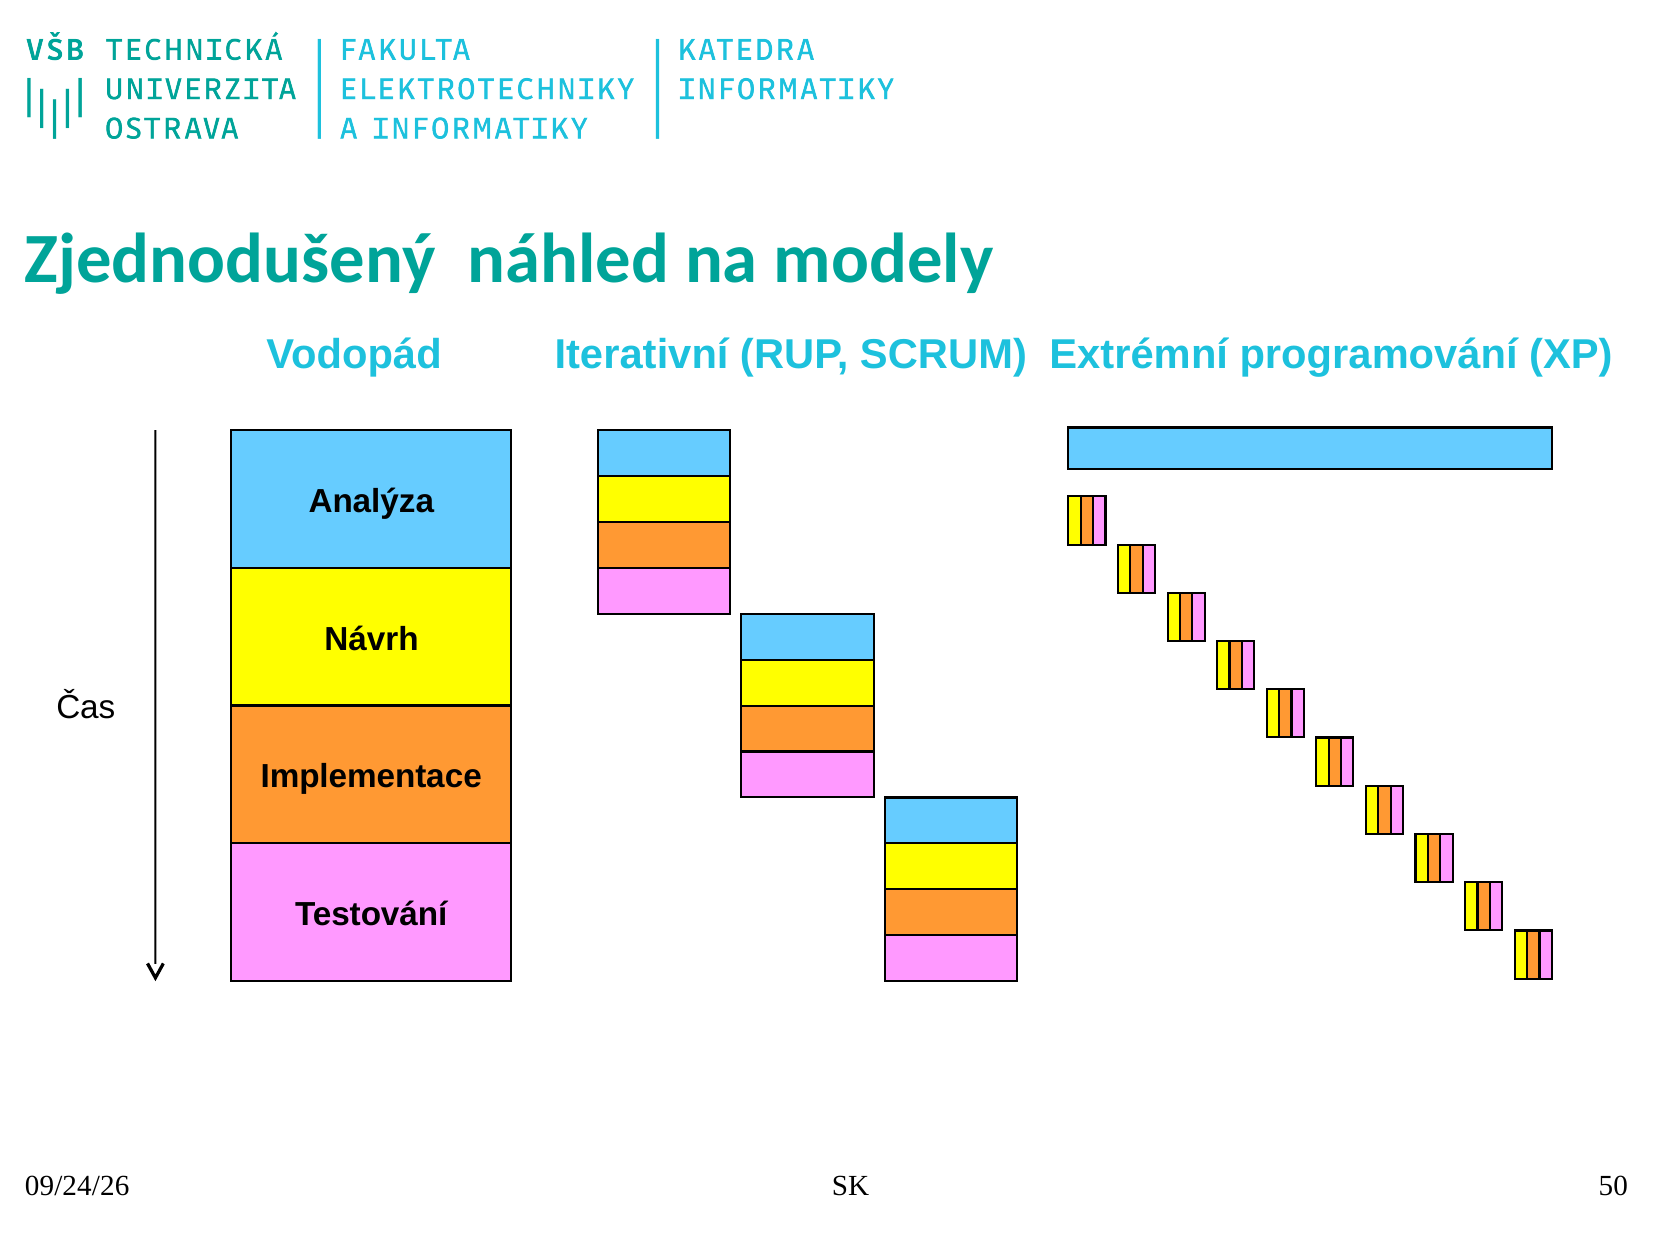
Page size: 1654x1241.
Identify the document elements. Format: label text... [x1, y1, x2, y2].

text_box [884, 797, 1018, 982]
text_box Testování [231, 843, 512, 982]
text_box [1365, 785, 1404, 834]
text_box [1316, 737, 1354, 786]
title Zjednodušený náhled na modely [24, 169, 1629, 300]
text_box Implementace [231, 705, 512, 843]
text_box [1266, 689, 1304, 738]
text_box [1415, 834, 1453, 883]
text_box [1217, 641, 1255, 690]
text_box [741, 613, 874, 798]
text_box [1167, 592, 1205, 641]
text_box [1068, 427, 1552, 469]
text_box Iterativní (RUP, SCRUM) [539, 325, 1043, 386]
text_box Vodopád [251, 325, 457, 386]
text_box Návrh [231, 567, 512, 705]
text_box [597, 429, 731, 614]
text_box Čas [41, 678, 131, 734]
text_box [1514, 930, 1552, 979]
text_box [1118, 544, 1156, 593]
picture [26, 31, 894, 139]
text_box Analýza [231, 430, 512, 567]
text_box [1068, 496, 1106, 545]
text_box [1465, 882, 1503, 931]
text_box Extrémní programování (XP) [1043, 325, 1628, 386]
